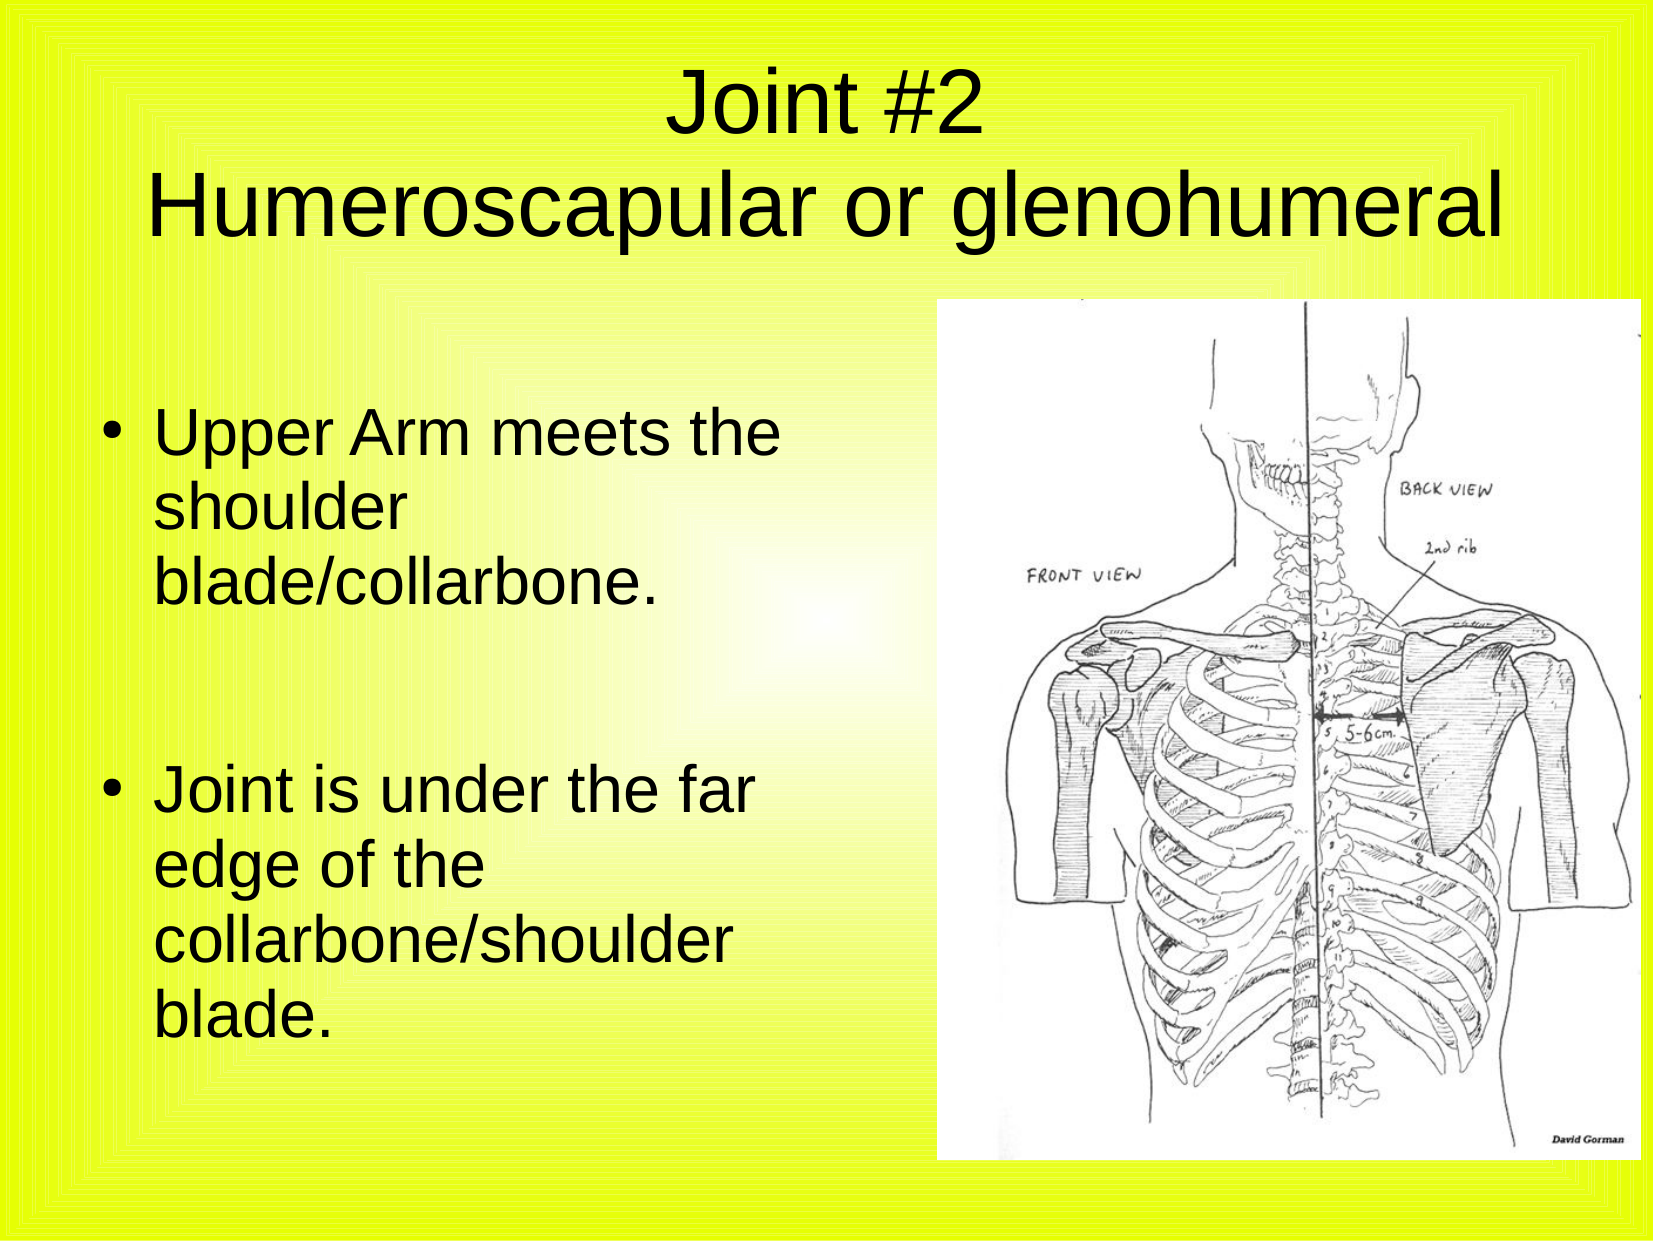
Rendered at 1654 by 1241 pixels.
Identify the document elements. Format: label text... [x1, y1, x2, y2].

title Joint #2 Humeroscapular or glenohumeral [82, 49, 1571, 257]
picture [937, 299, 1641, 1160]
list Upper Arm meets the shoulder blade/collarbone. Joint is under the far edge of the collarbone/shoulder blade. [82, 290, 901, 1241]
